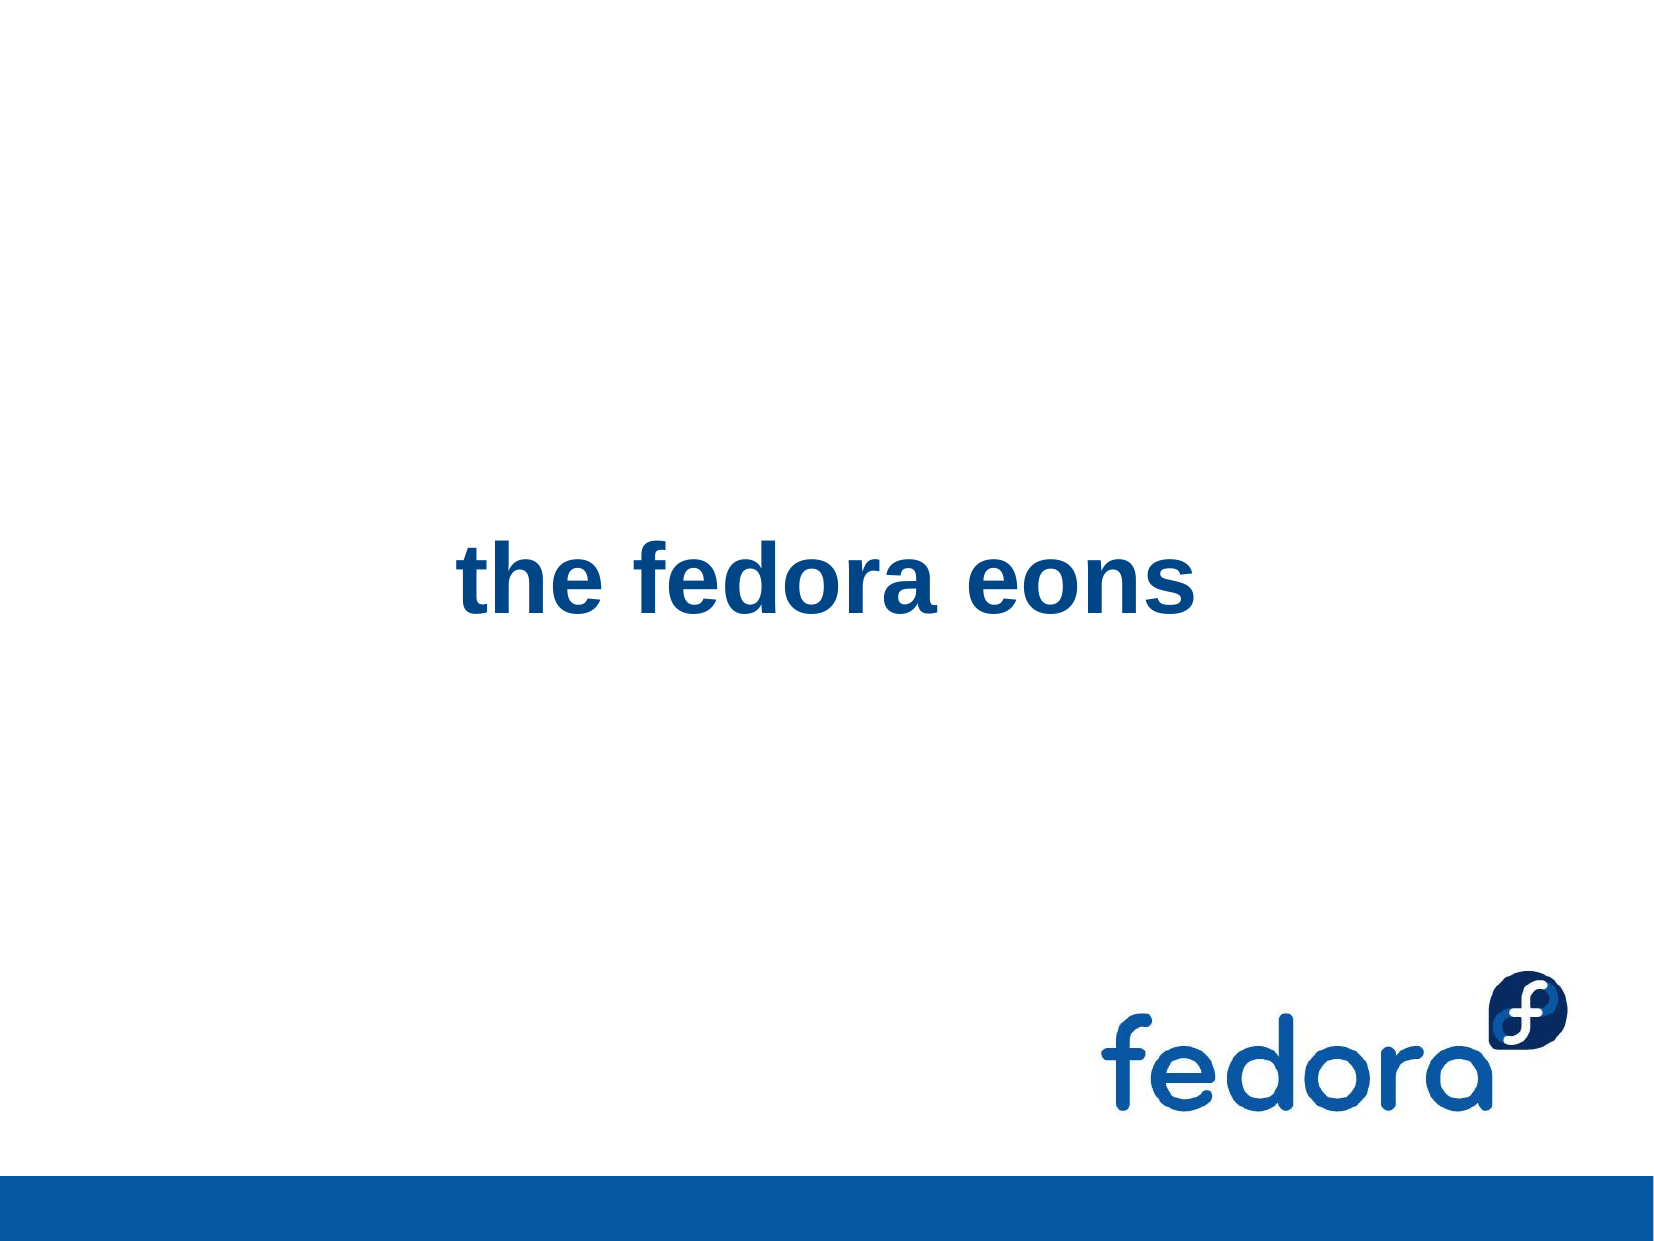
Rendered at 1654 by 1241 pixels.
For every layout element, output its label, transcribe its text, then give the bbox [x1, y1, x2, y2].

title the fedora eons [82, 49, 1571, 1109]
picture [0, 1176, 1654, 1241]
picture [1087, 958, 1576, 1125]
